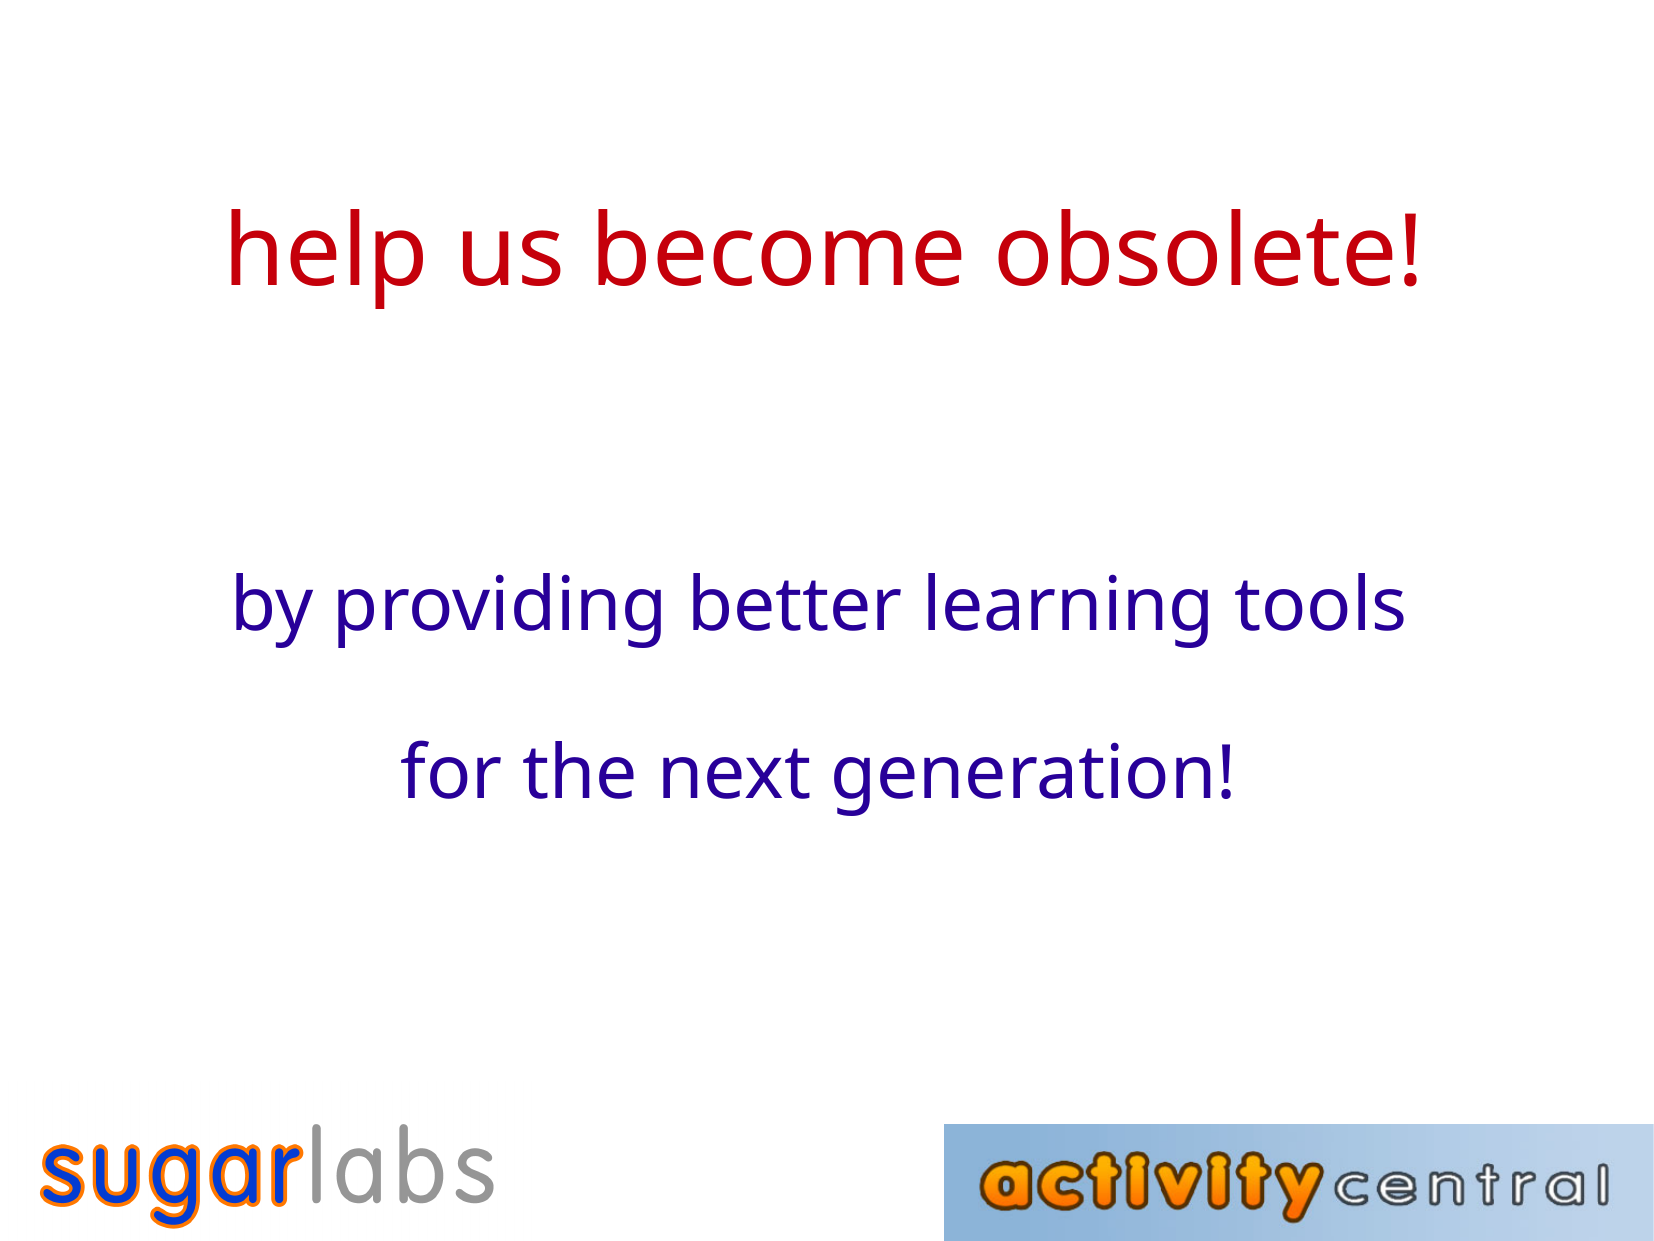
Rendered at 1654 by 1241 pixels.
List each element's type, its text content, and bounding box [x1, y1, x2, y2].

title help us become obsolete! [0, 150, 1651, 343]
picture [0, 1081, 532, 1241]
text_box by providing better learning tools for the next generation! [103, 375, 1536, 1013]
picture [944, 1124, 1654, 1241]
